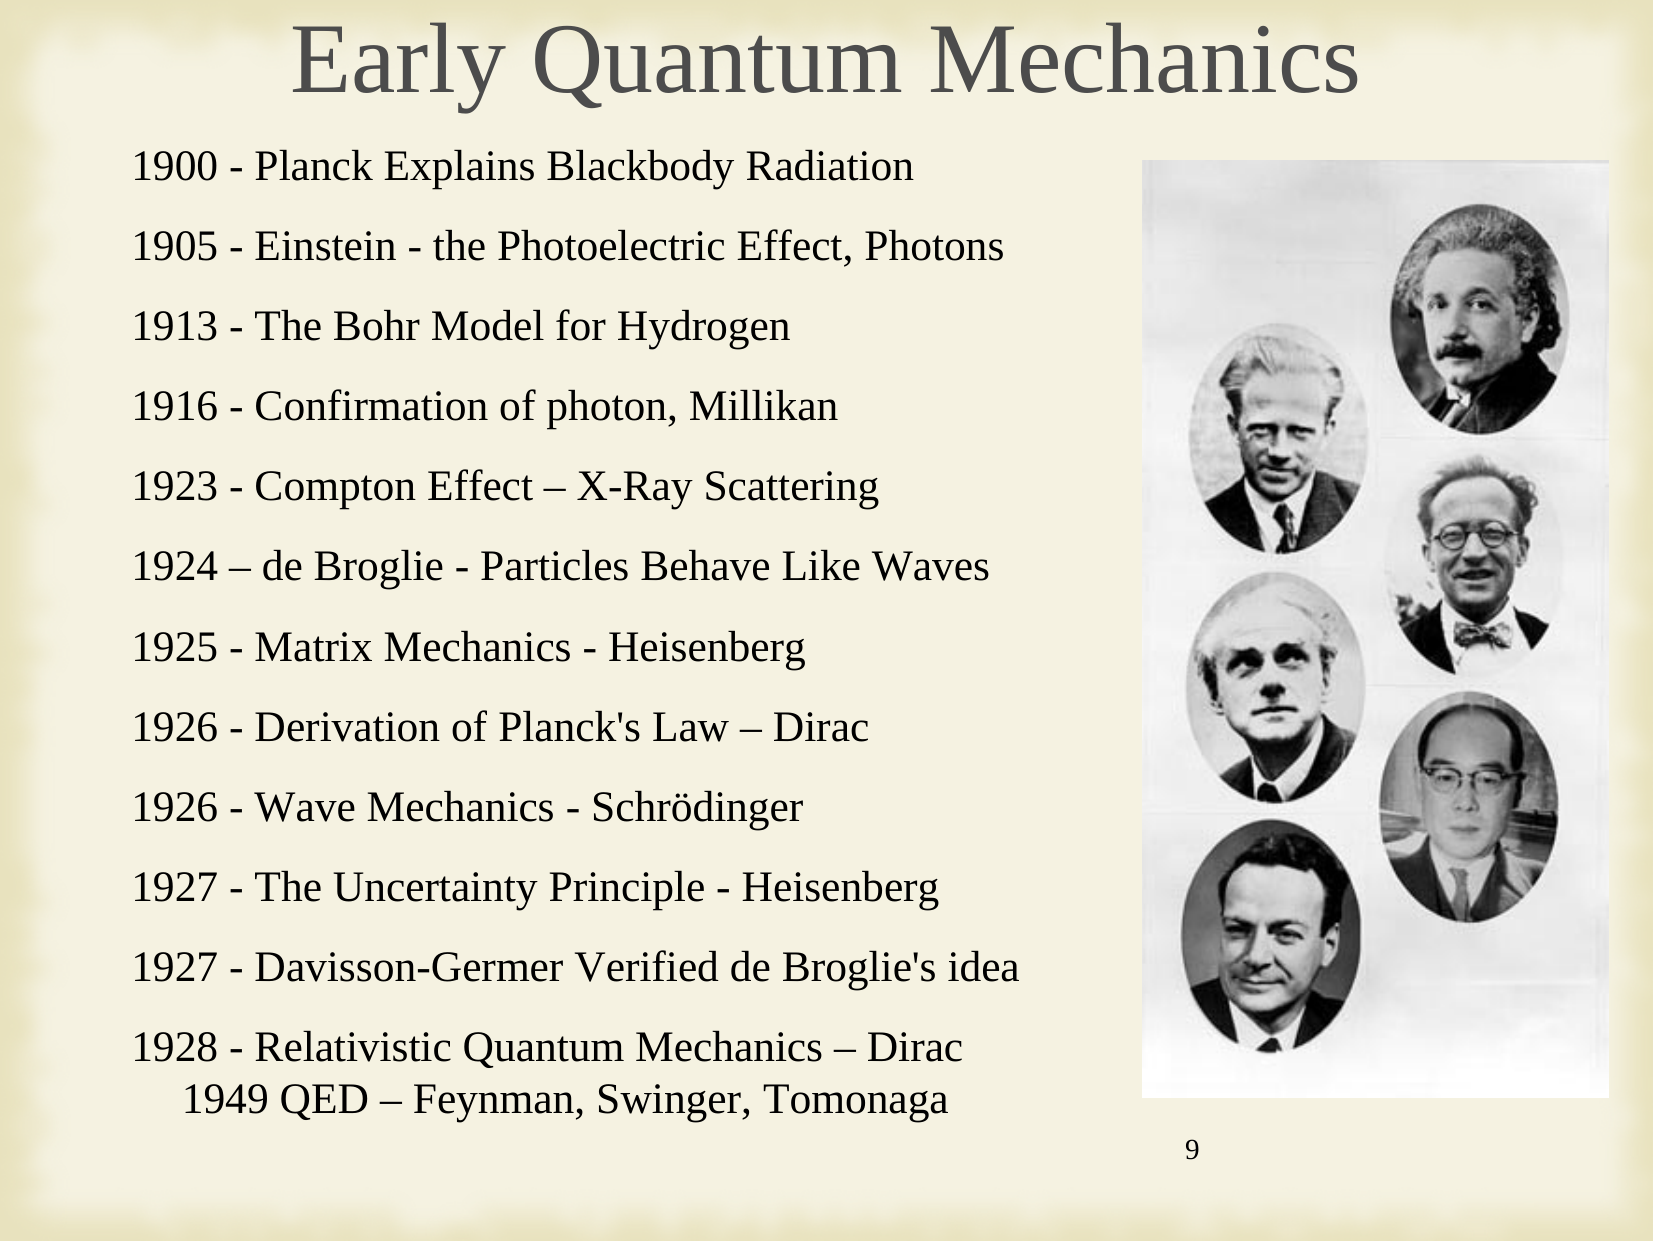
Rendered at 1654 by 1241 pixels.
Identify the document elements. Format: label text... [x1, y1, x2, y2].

list 1900 - Planck Explains Blackbody Radiation 1905 - Einstein - the Photoelectric Effect, Photons 1913 - The Bohr Model for Hydrogen 1916 - Confirmation of photon, Millikan 1923 - Compton Effect – X-Ray Scattering 1924 – de Broglie - Particles Behave Like Waves 1925 - Matrix Mechanics - Heisenberg 1926 - Derivation of Planck's Law – Dirac 1926 - Wave Mechanics - Schrödinger 1927 - The Uncertainty Principle - Heisenberg 1927 - Davisson-Germer Verified de Broglie's idea 1928 - Relativistic Quantum Mechanics – Dirac 1949 QED – Feynman, Swinger, Tomonaga [47, 136, 1128, 1125]
title Early Quantum Mechanics [82, 0, 1571, 149]
text_box [1185, 1130, 1571, 1216]
picture [1142, 160, 1609, 1098]
